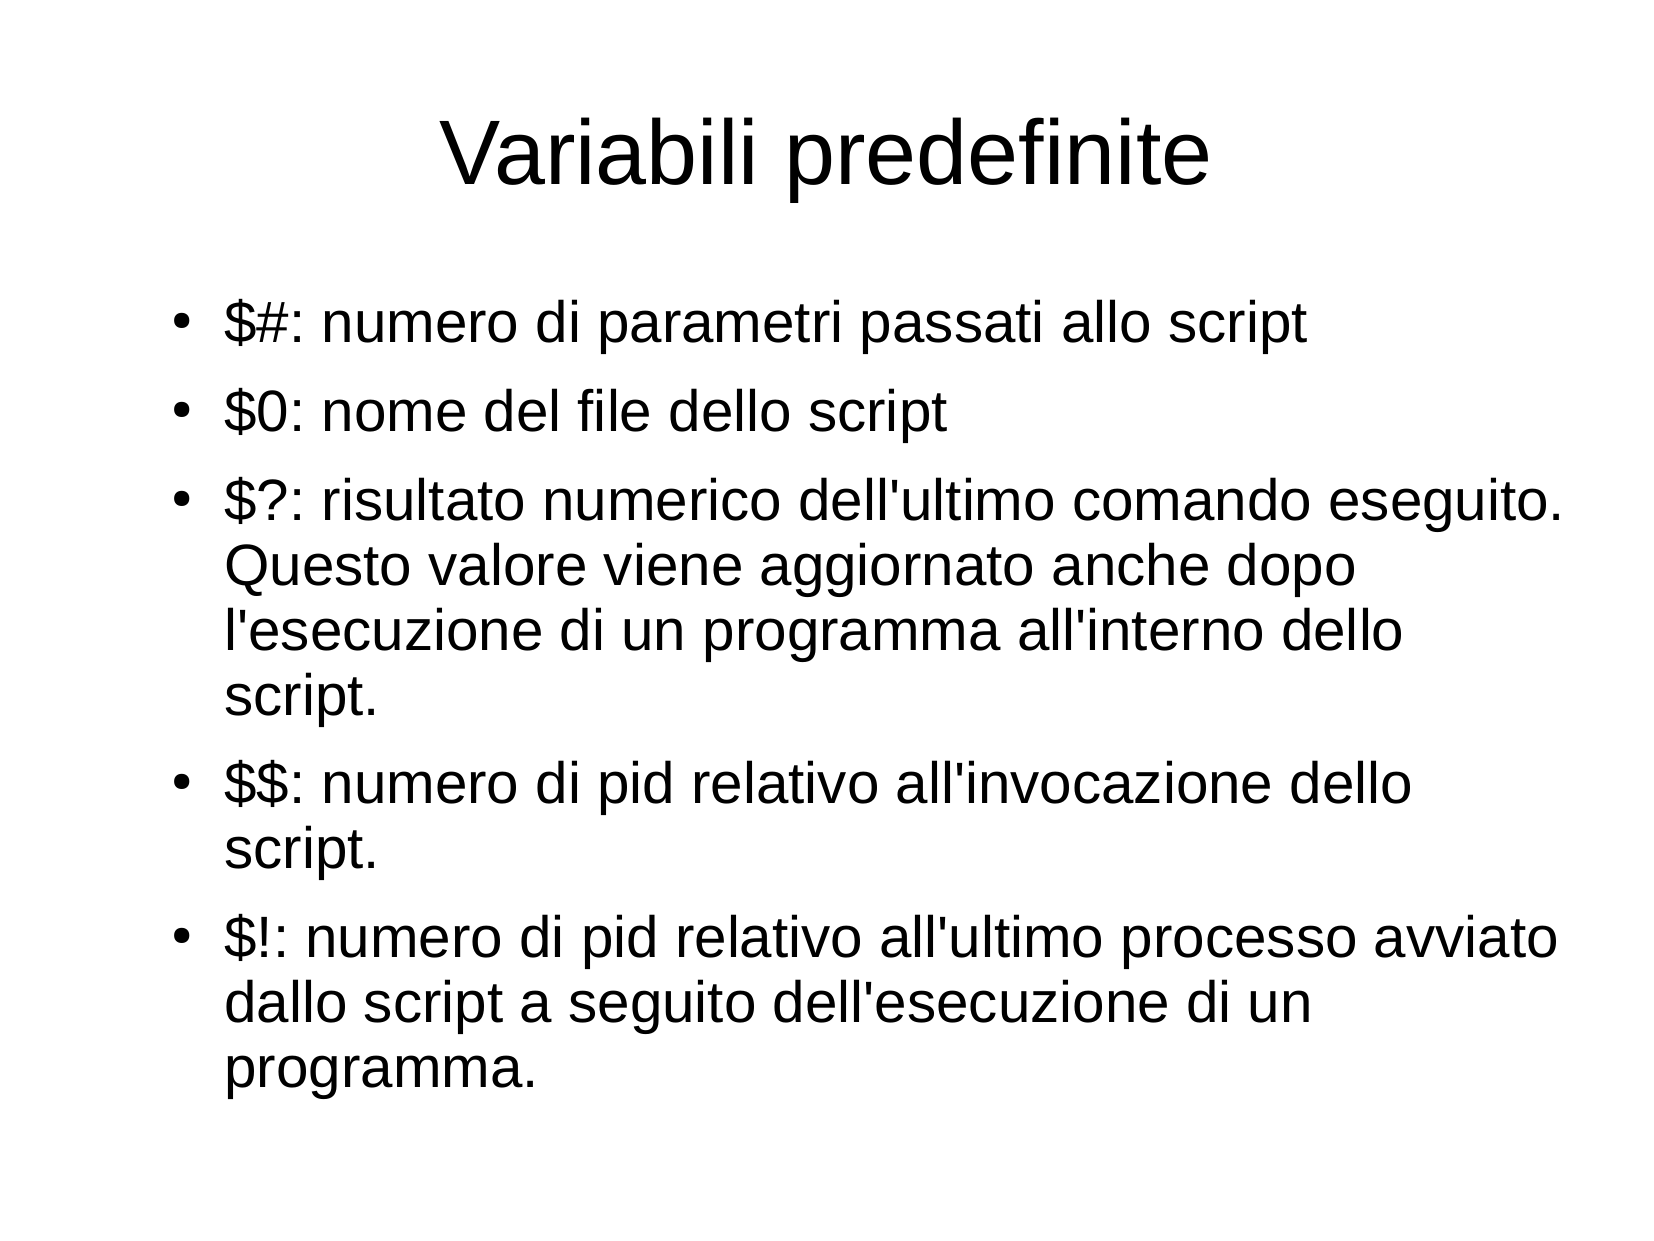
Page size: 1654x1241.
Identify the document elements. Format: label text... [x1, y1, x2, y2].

list $#: numero di parametri passati allo script $0: nome del file dello script $?: risultato numerico dell'ultimo comando eseguito. Questo valore viene aggiornato anche dopo l'esecuzione di un programma all'interno dello script. $$: numero di pid relativo all'invocazione dello script. $!: numero di pid relativo all'ultimo processo avviato dallo script a seguito dell'esecuzione di un programma. [82, 290, 1571, 1109]
title Variabili predefinite [82, 49, 1571, 257]
